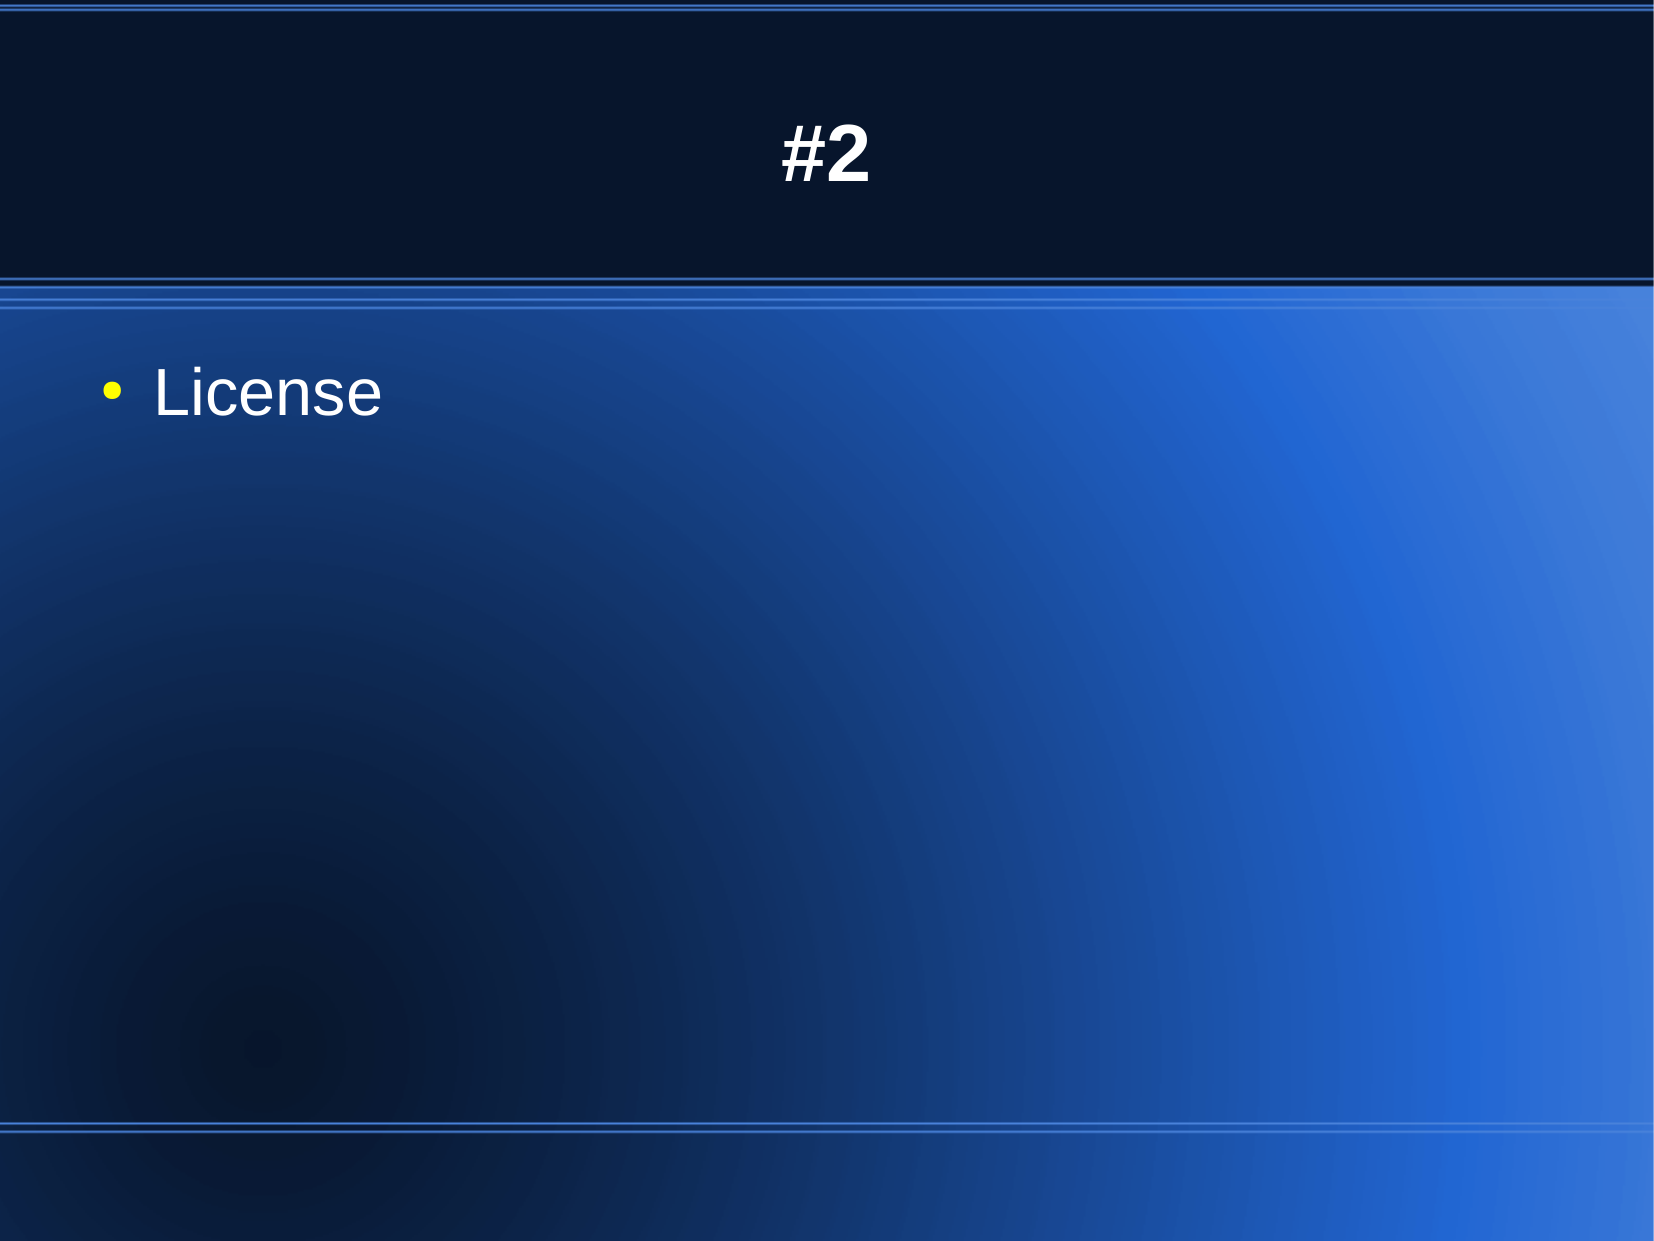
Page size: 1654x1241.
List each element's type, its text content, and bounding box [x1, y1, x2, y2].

list License [82, 355, 1571, 1075]
picture [0, 0, 1654, 1241]
title #2 [82, 49, 1571, 257]
